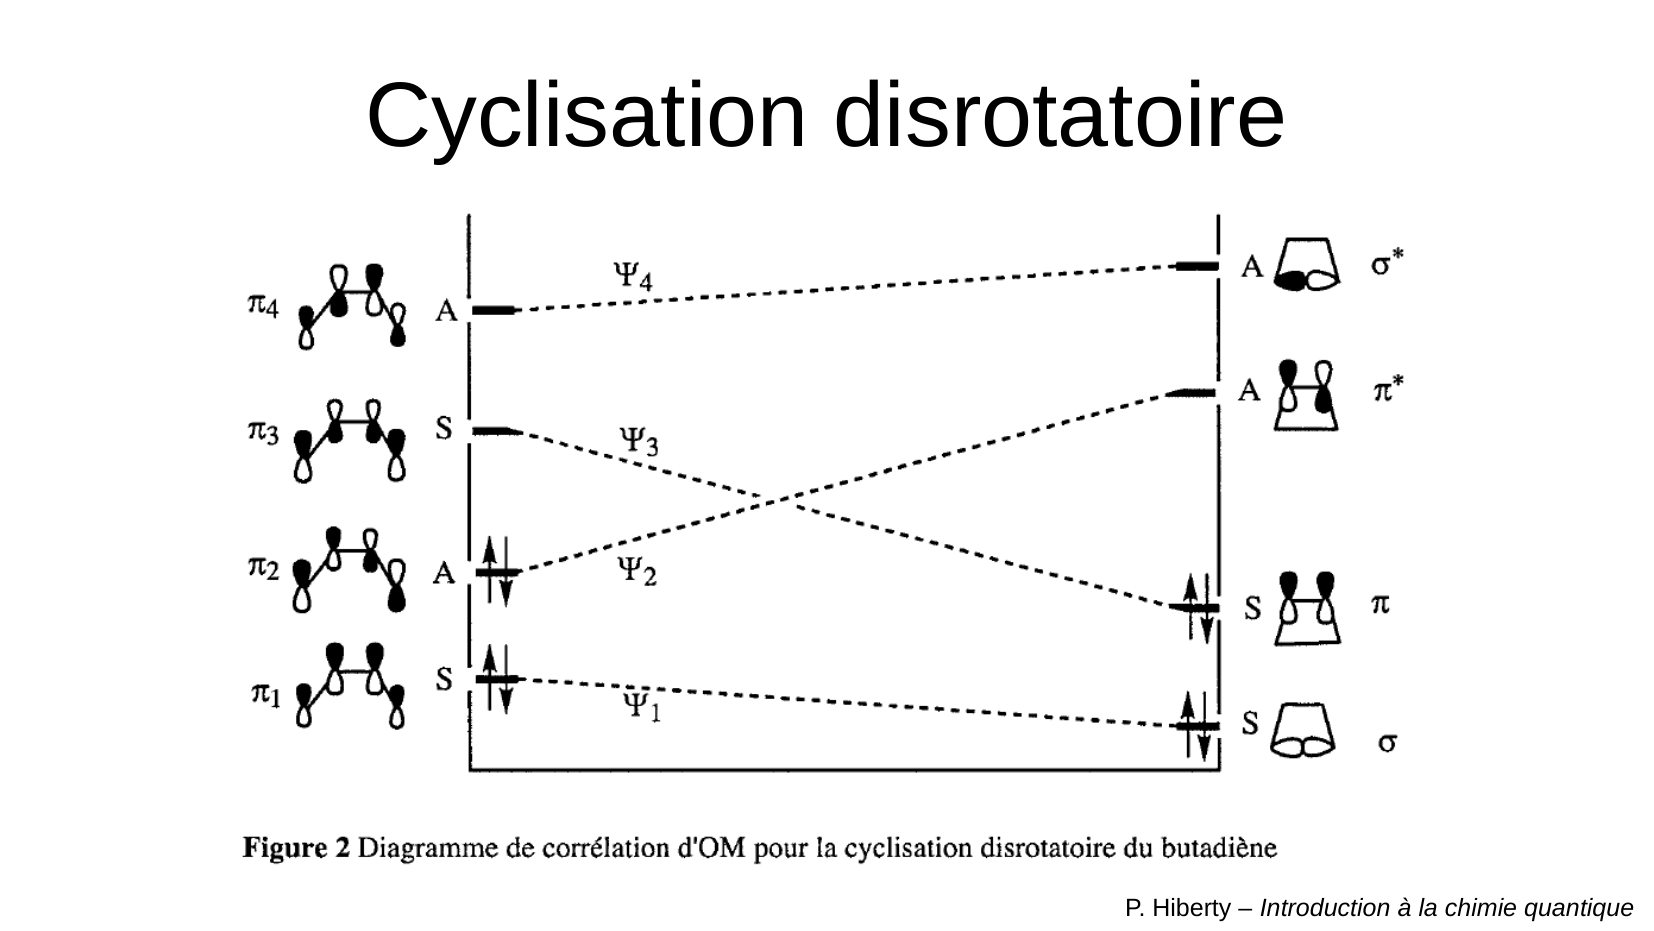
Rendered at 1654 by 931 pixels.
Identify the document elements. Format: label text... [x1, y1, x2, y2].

text_box P. Hiberty – Introduction à la chimie quantique [1110, 885, 1654, 931]
title Cyclisation disrotatoire [82, 37, 1571, 193]
picture [200, 177, 1489, 882]
